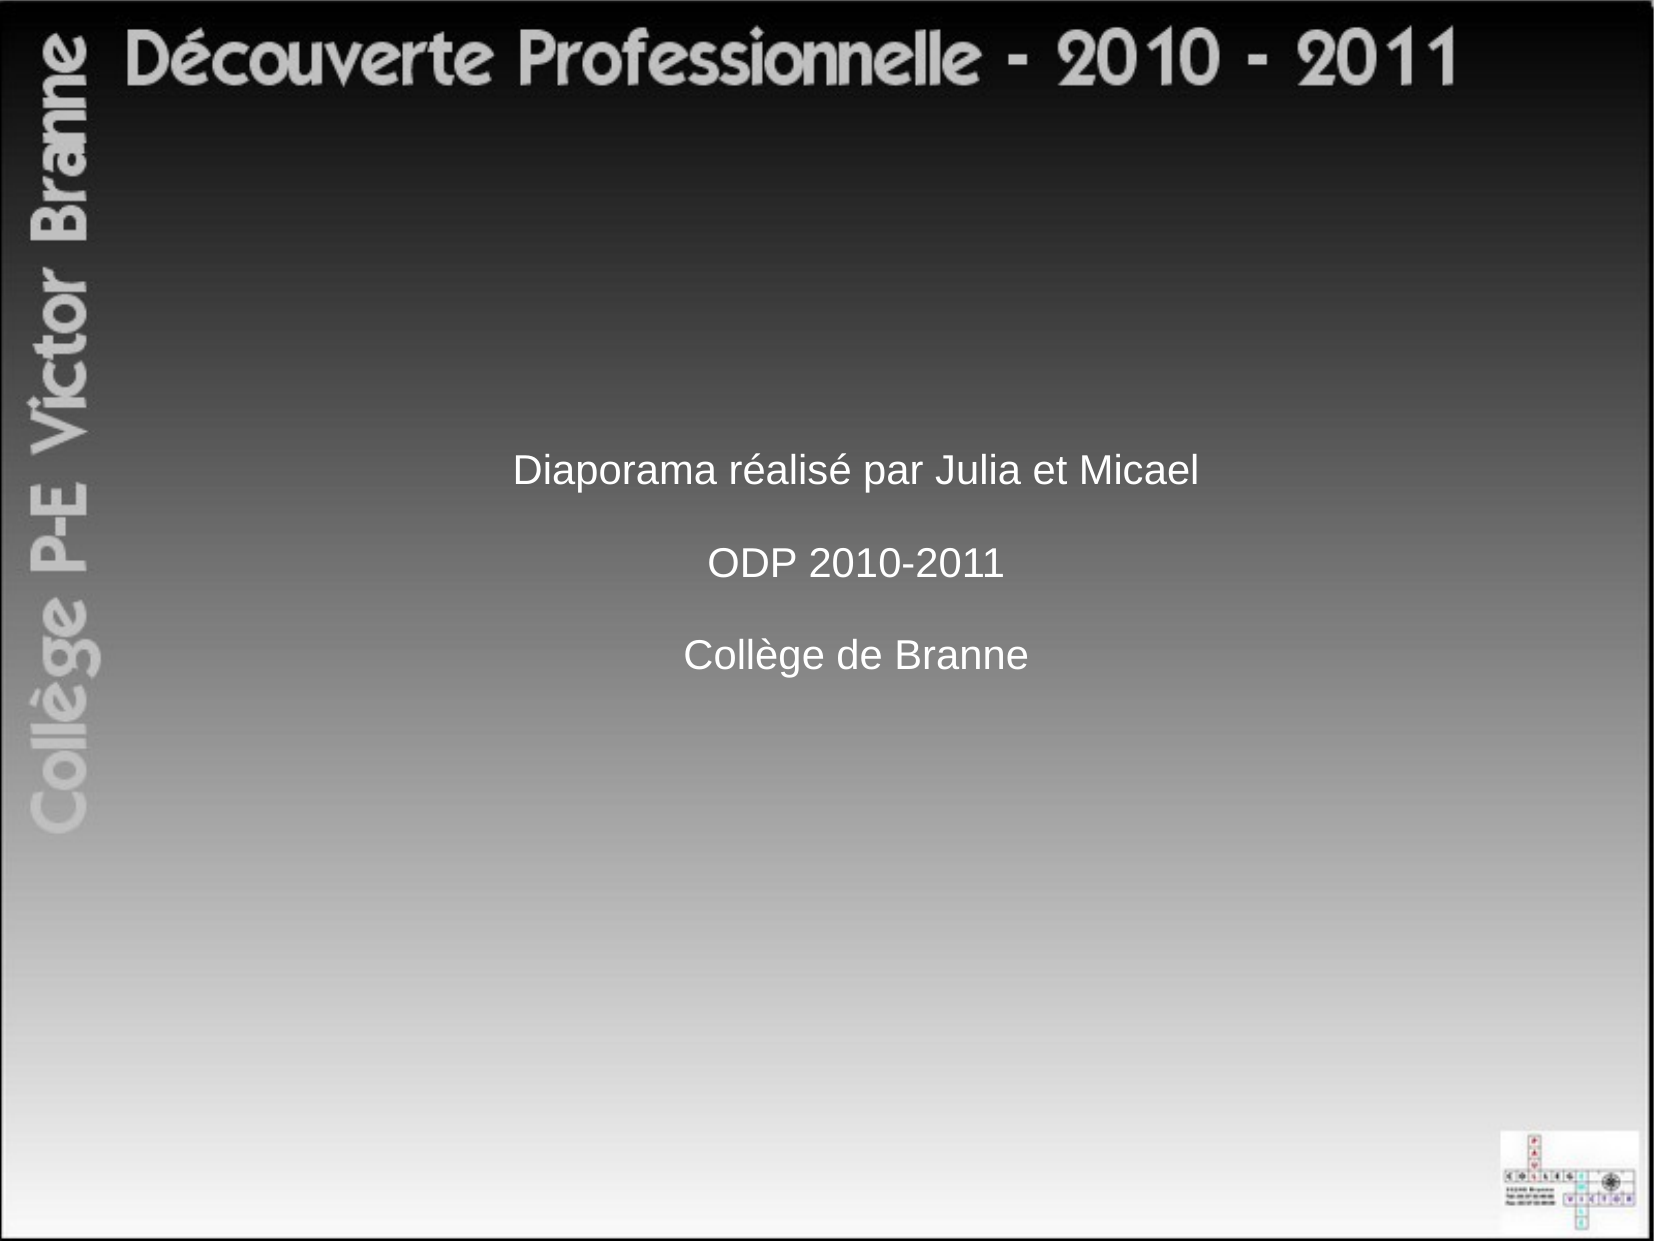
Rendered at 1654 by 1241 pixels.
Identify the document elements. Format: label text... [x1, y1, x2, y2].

picture [0, 0, 1654, 1241]
text_box Diaporama réalisé par Julia et Micael ODP 2010-2011 Collège de Branne [118, 206, 1595, 1052]
